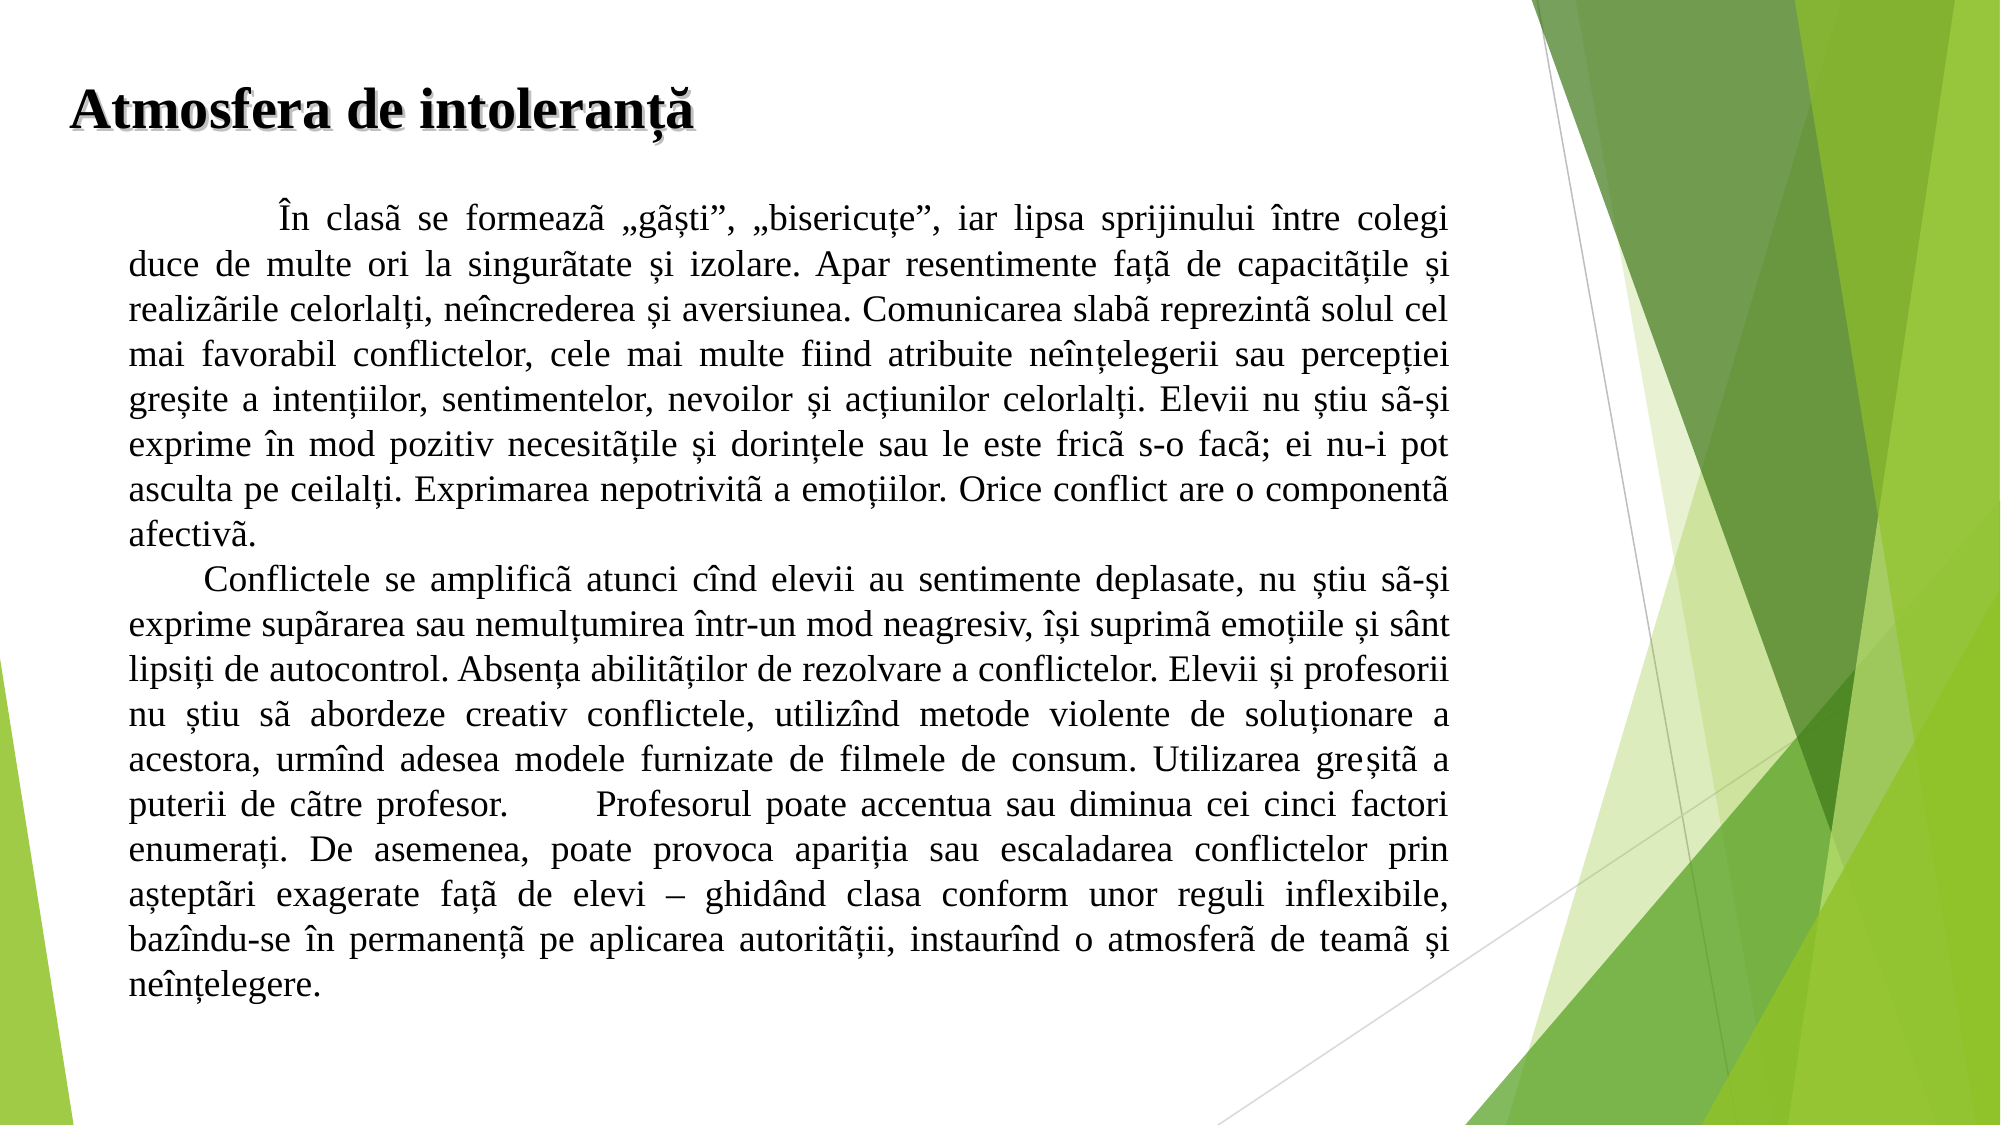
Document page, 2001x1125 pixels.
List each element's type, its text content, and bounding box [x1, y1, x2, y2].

text_box În clasã se formeazã „gãști”, „bisericuțe”, iar lipsa sprijinului între colegi duce de multe ori la singurãtate și izolare. Apar resentimente fațã de capacitãțile și realizãrile celorlalți, neîncrederea și aversiunea. Comunicarea slabã reprezintã solul cel mai favorabil conflictelor, cele mai multe fiind atribuite neînțelegerii sau percepției greșite a intențiilor, sentimentelor, nevoilor și acțiunilor celorlalți. Elevii nu știu sã-și exprime în mod pozitiv necesitãțile și dorințele sau le este fricã s-o facã; ei nu-i pot asculta pe ceilalți. Exprimarea nepotrivitã a emoțiilor. Orice conflict are o componentã afectivã. Conflictele se amplificã atunci cînd elevii au sentimente deplasate, nu știu sã-și exprime supãrarea sau nemulțumirea într-un mod neagresiv, își suprimã emoțiile și sânt lipsiți de autocontrol. Absența abilitãților de rezolvare a conflictelor. Elevii și profesorii nu știu sã abordeze creativ conflictele, utilizînd metode violente de soluționare a acestora, urmînd adesea modele furnizate de filmele de consum. Utilizarea greșitã a puterii de cãtre profesor. Profesorul poate accentua sau diminua cei cinci factori enumerați. De asemenea, poate provoca apariția sau escaladarea conflictelor prin așteptãri exagerate fațã de elevi – ghidând clasa conform unor reguli inflexibile, bazîndu-se în permanențã pe aplicarea autoritãții, instaurînd o atmosferã de teamã și neînțelegere. [113, 181, 1465, 1020]
text_box Atmosfera de intoleranță [54, 62, 1172, 149]
